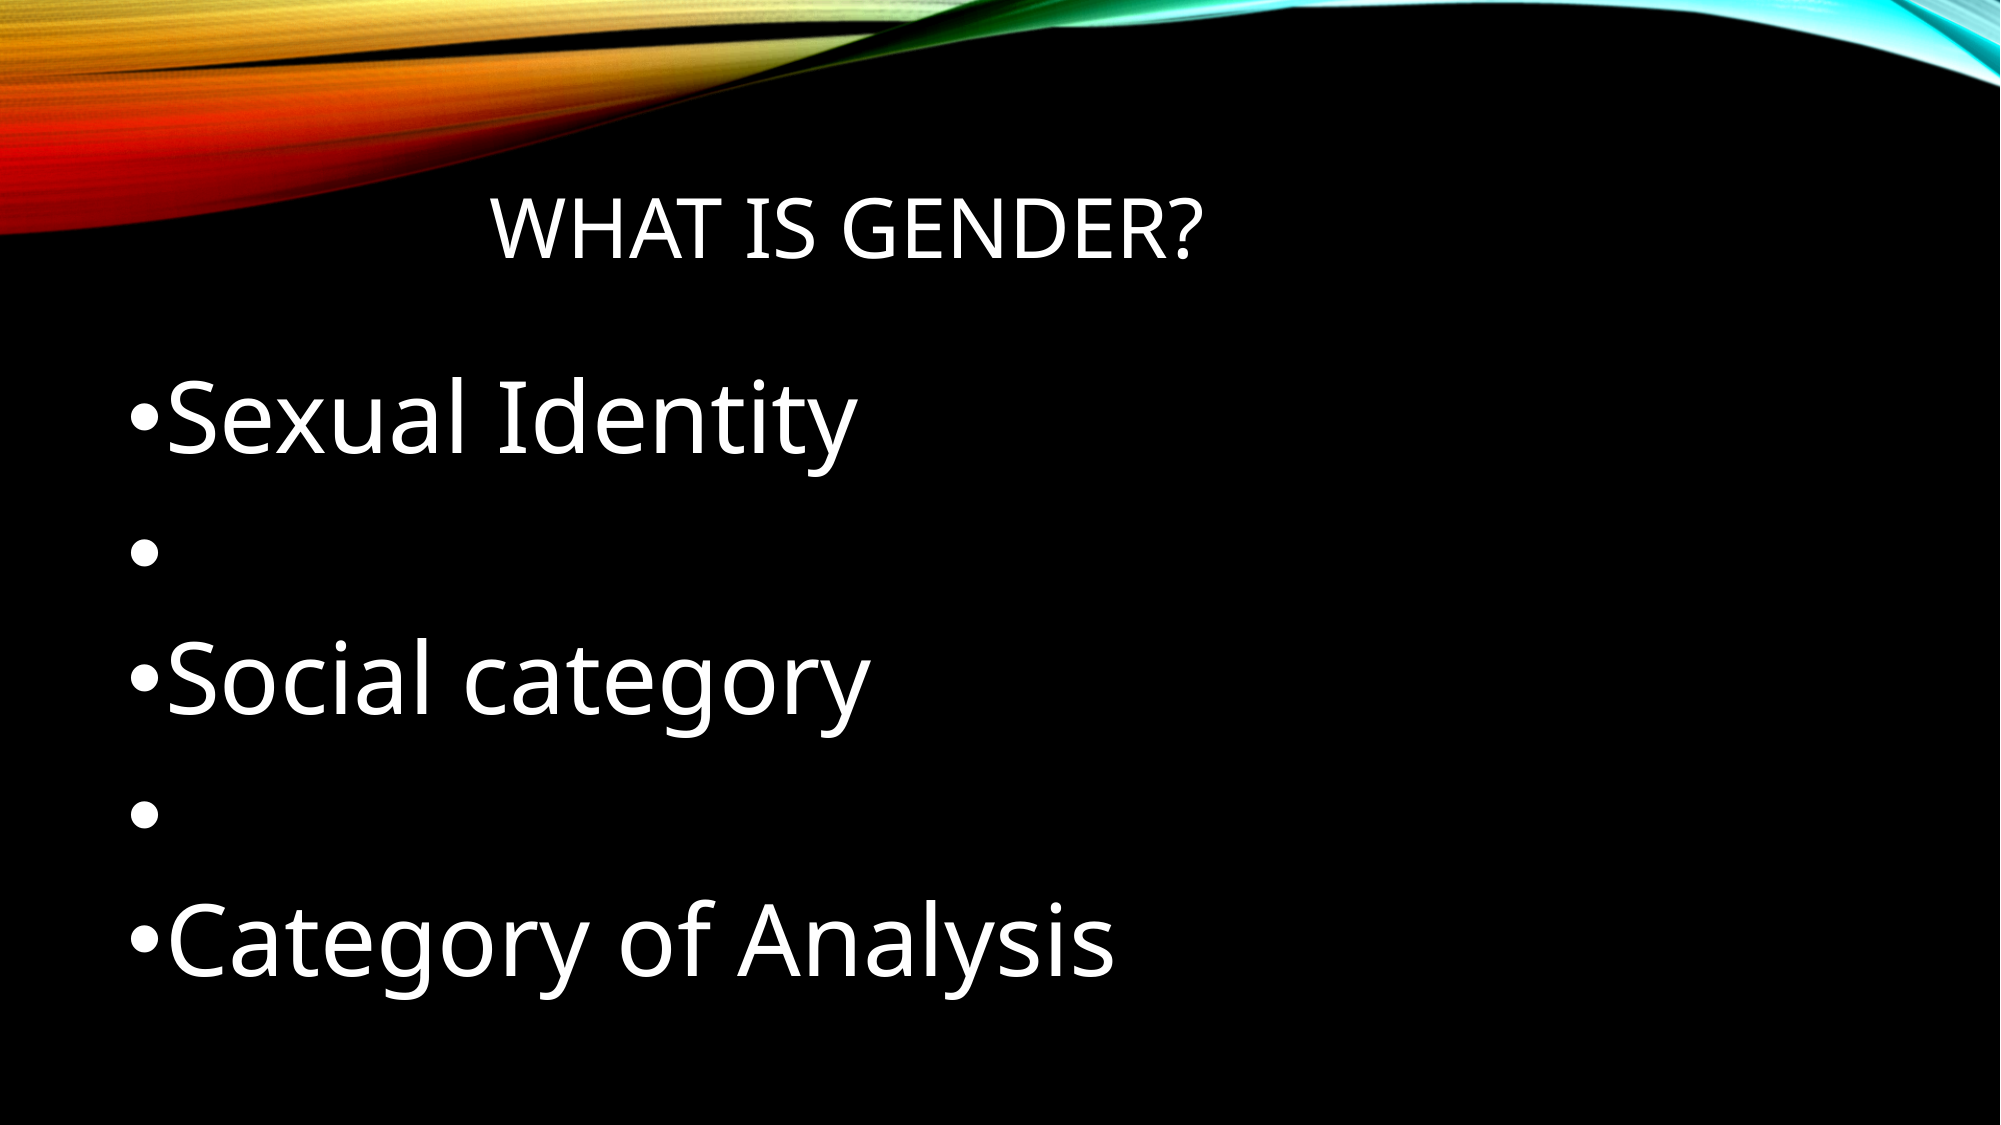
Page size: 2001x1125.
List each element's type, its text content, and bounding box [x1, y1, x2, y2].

list Sexual Identity Social category Category of Analysis [112, 360, 1888, 1021]
title What is Gender? [474, 125, 1888, 338]
